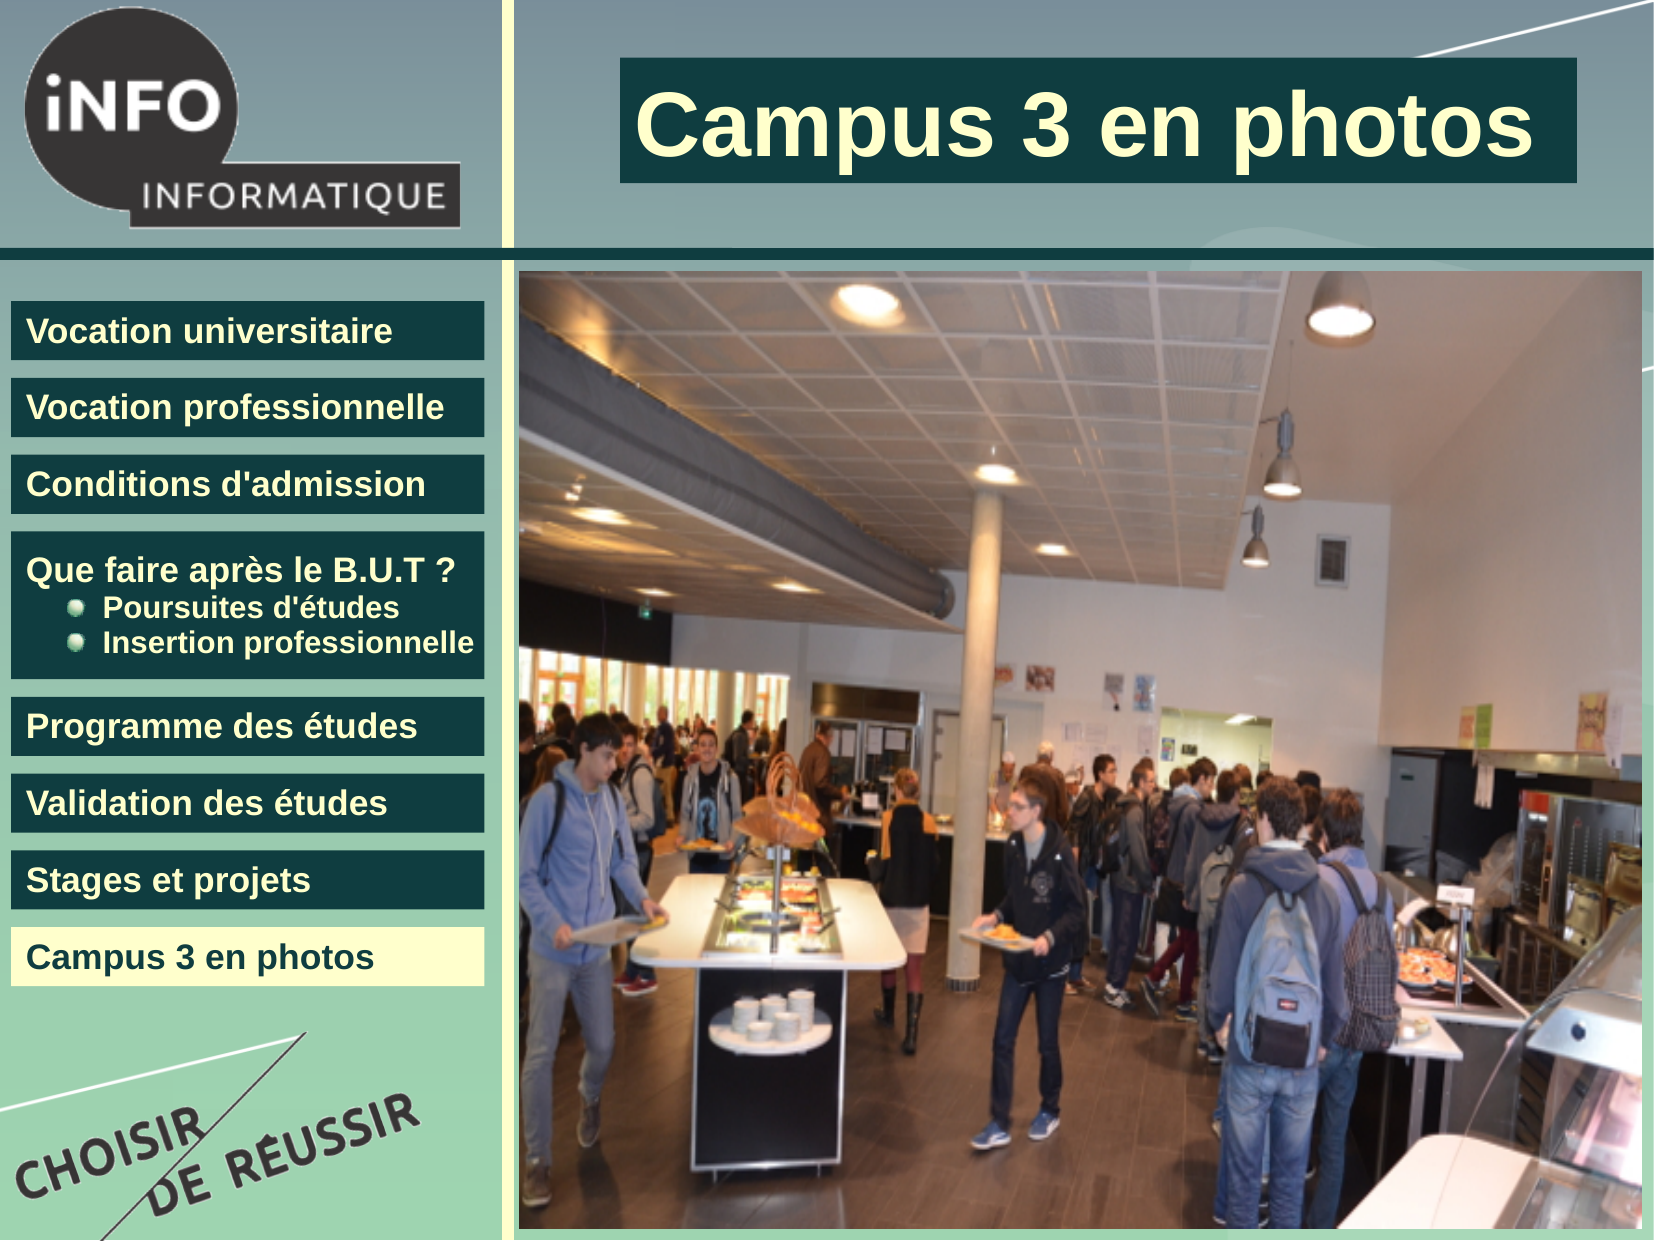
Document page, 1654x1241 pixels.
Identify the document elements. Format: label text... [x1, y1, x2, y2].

text_box Validation des études [11, 773, 485, 833]
text_box Vocation universitaire [11, 301, 485, 361]
picture [0, 260, 502, 1241]
text_box Vocation professionnelle [11, 377, 485, 438]
picture [514, 0, 1654, 248]
picture [0, 0, 502, 247]
picture [514, 260, 1654, 1240]
text_box Campus 3 en photos [11, 927, 485, 987]
text_box Stages et projets [11, 850, 485, 910]
text_box Programme des études [11, 696, 485, 756]
text_box Conditions d'admission [11, 454, 485, 514]
text_box Que faire après le B.U.T ? Poursuites d'études Insertion professionnelle [11, 531, 485, 680]
text_box Campus 3 en photos [620, 57, 1577, 184]
